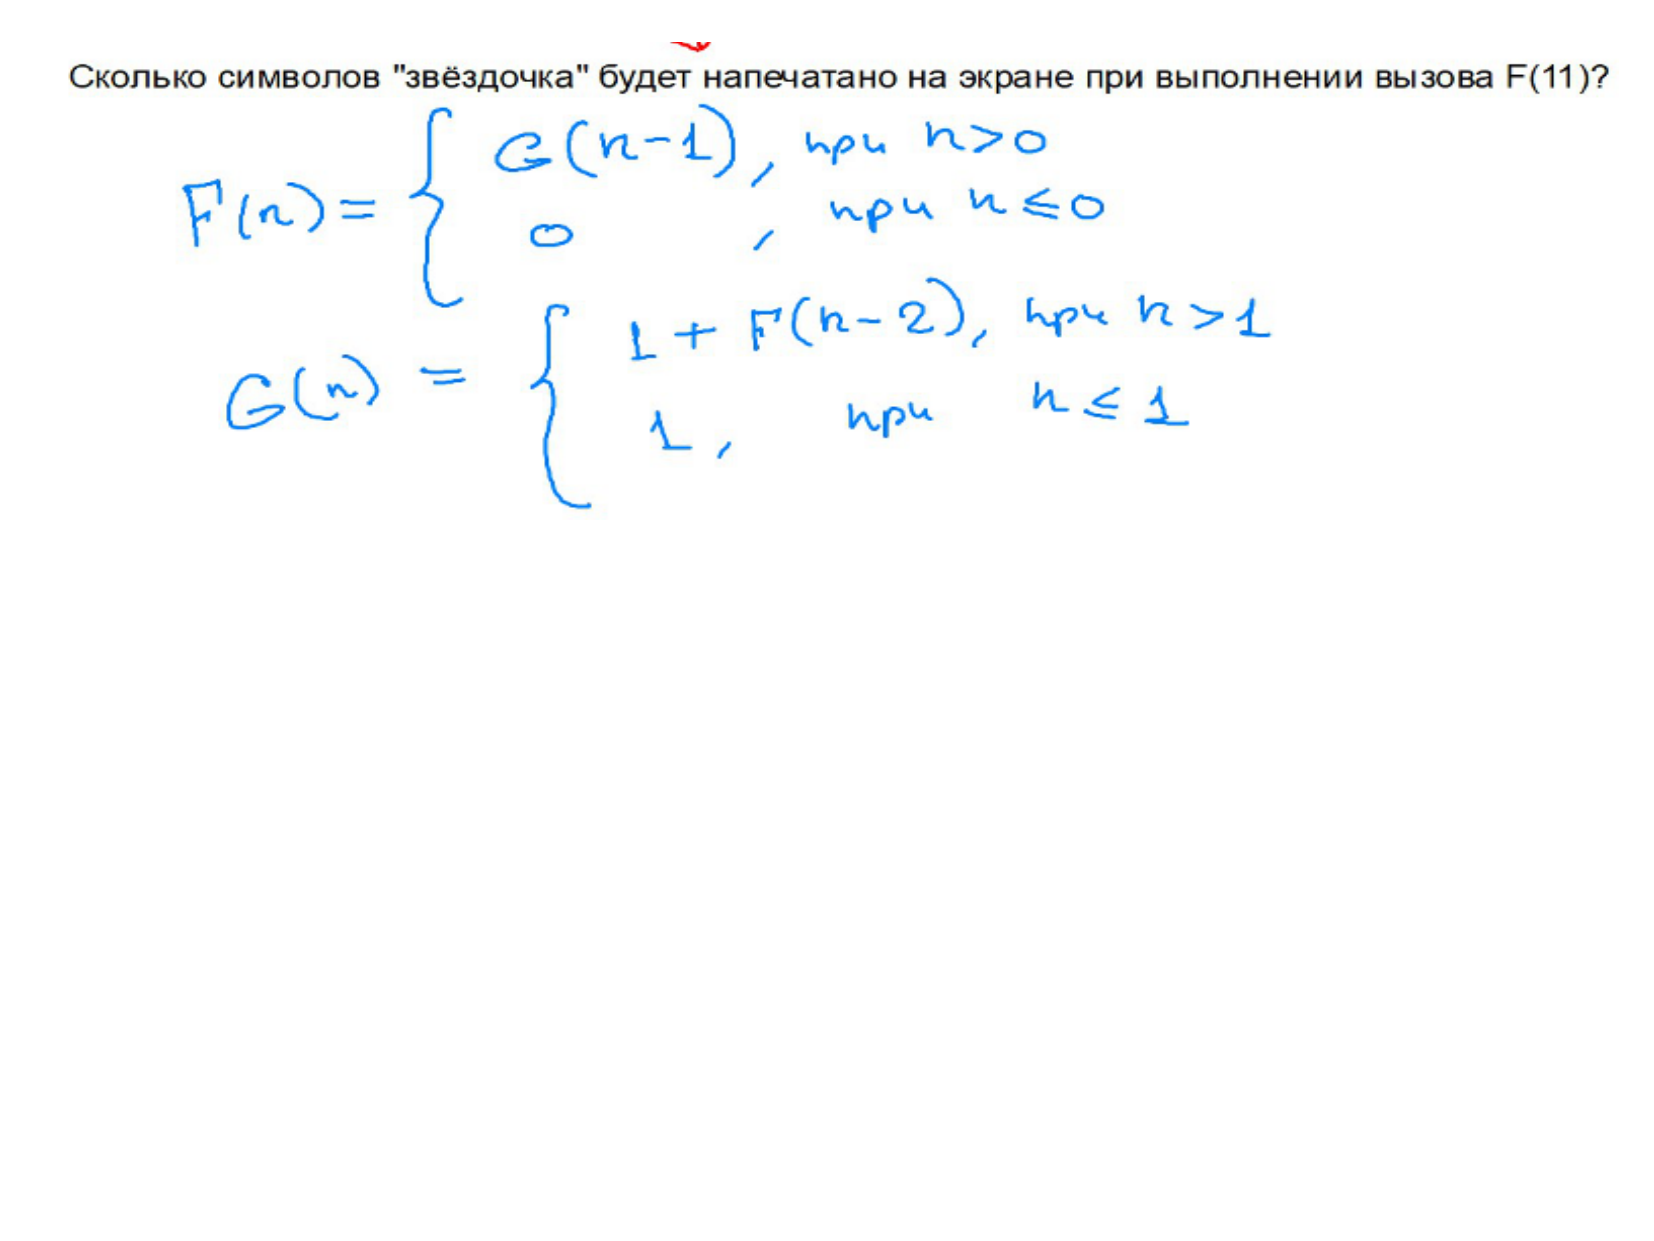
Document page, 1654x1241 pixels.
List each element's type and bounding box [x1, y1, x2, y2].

picture [59, 42, 1619, 520]
